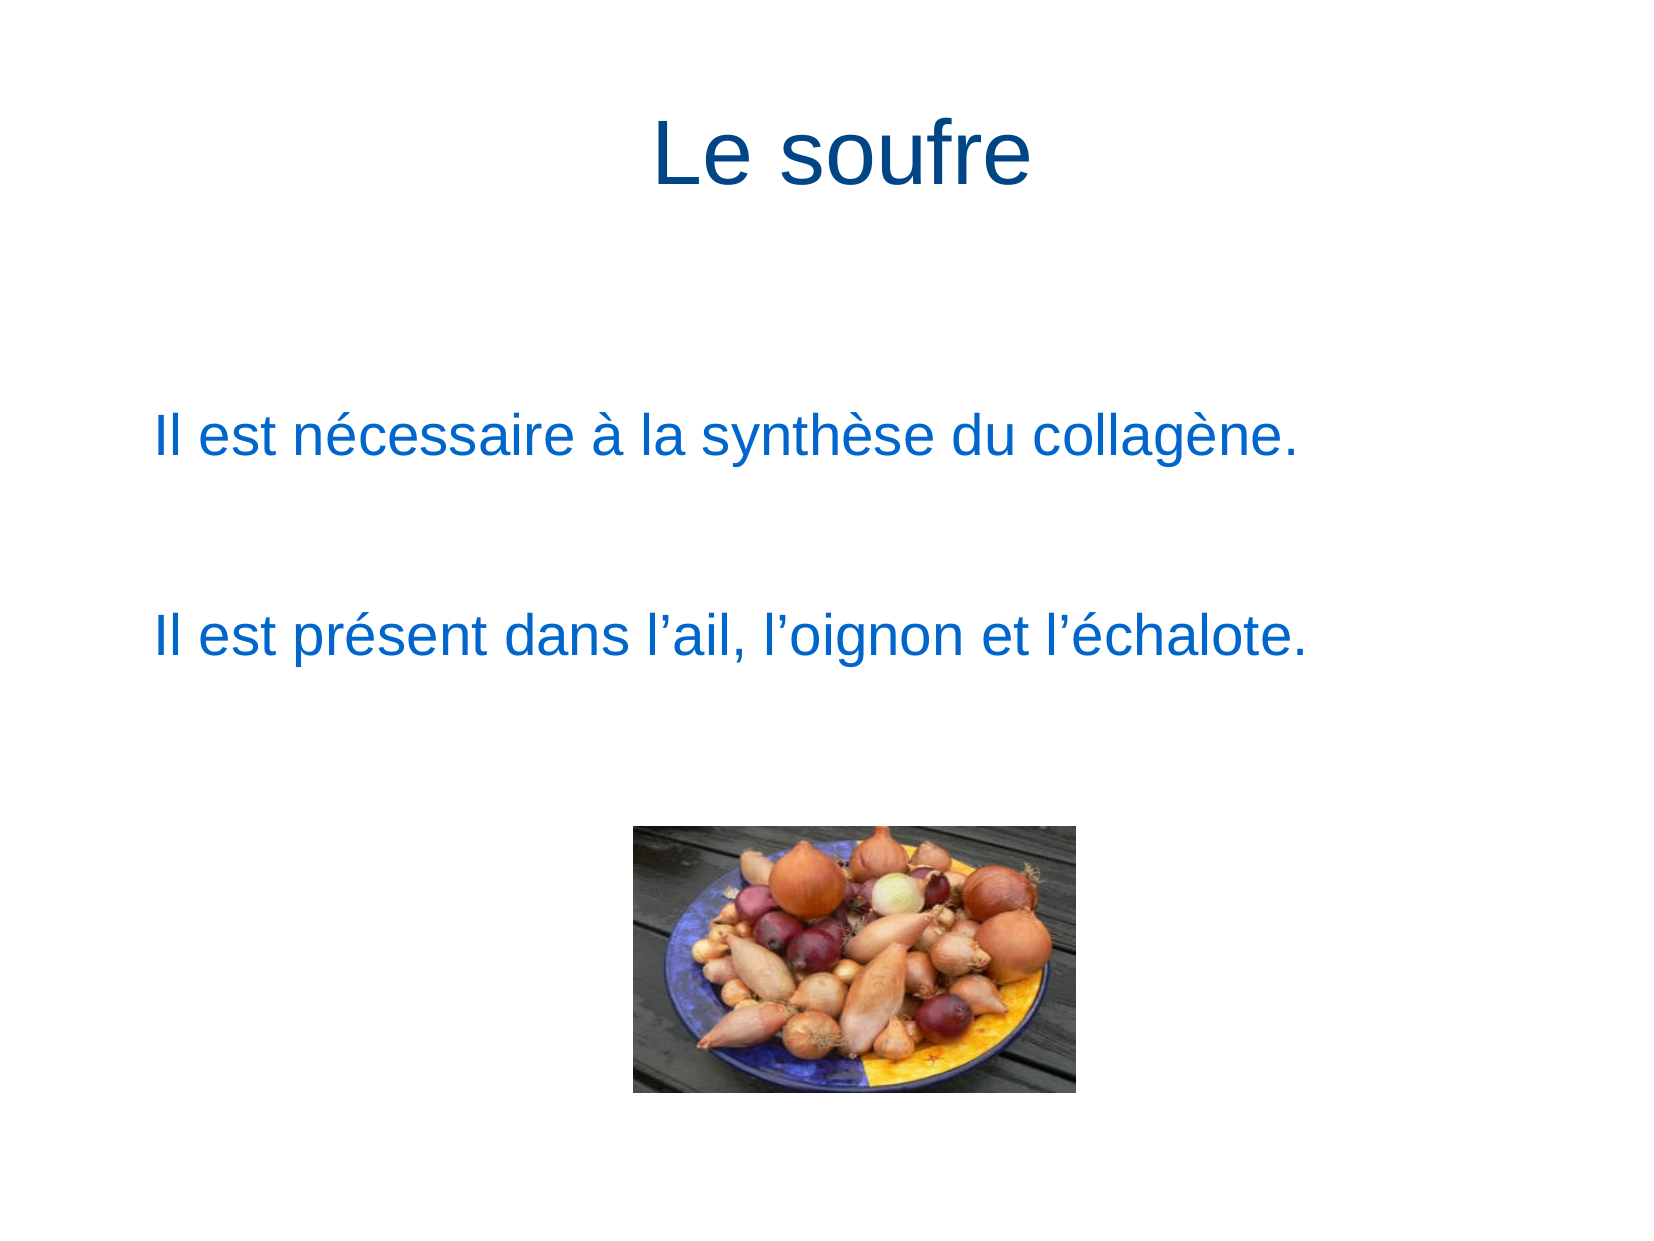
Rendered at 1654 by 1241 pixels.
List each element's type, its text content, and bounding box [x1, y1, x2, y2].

picture [633, 826, 1076, 1093]
title Le soufre [82, 49, 1571, 257]
list Il est nécessaire à la synthèse du collagène. Il est présent dans l’ail, l’oignon et l’échalote. [82, 290, 1571, 1109]
